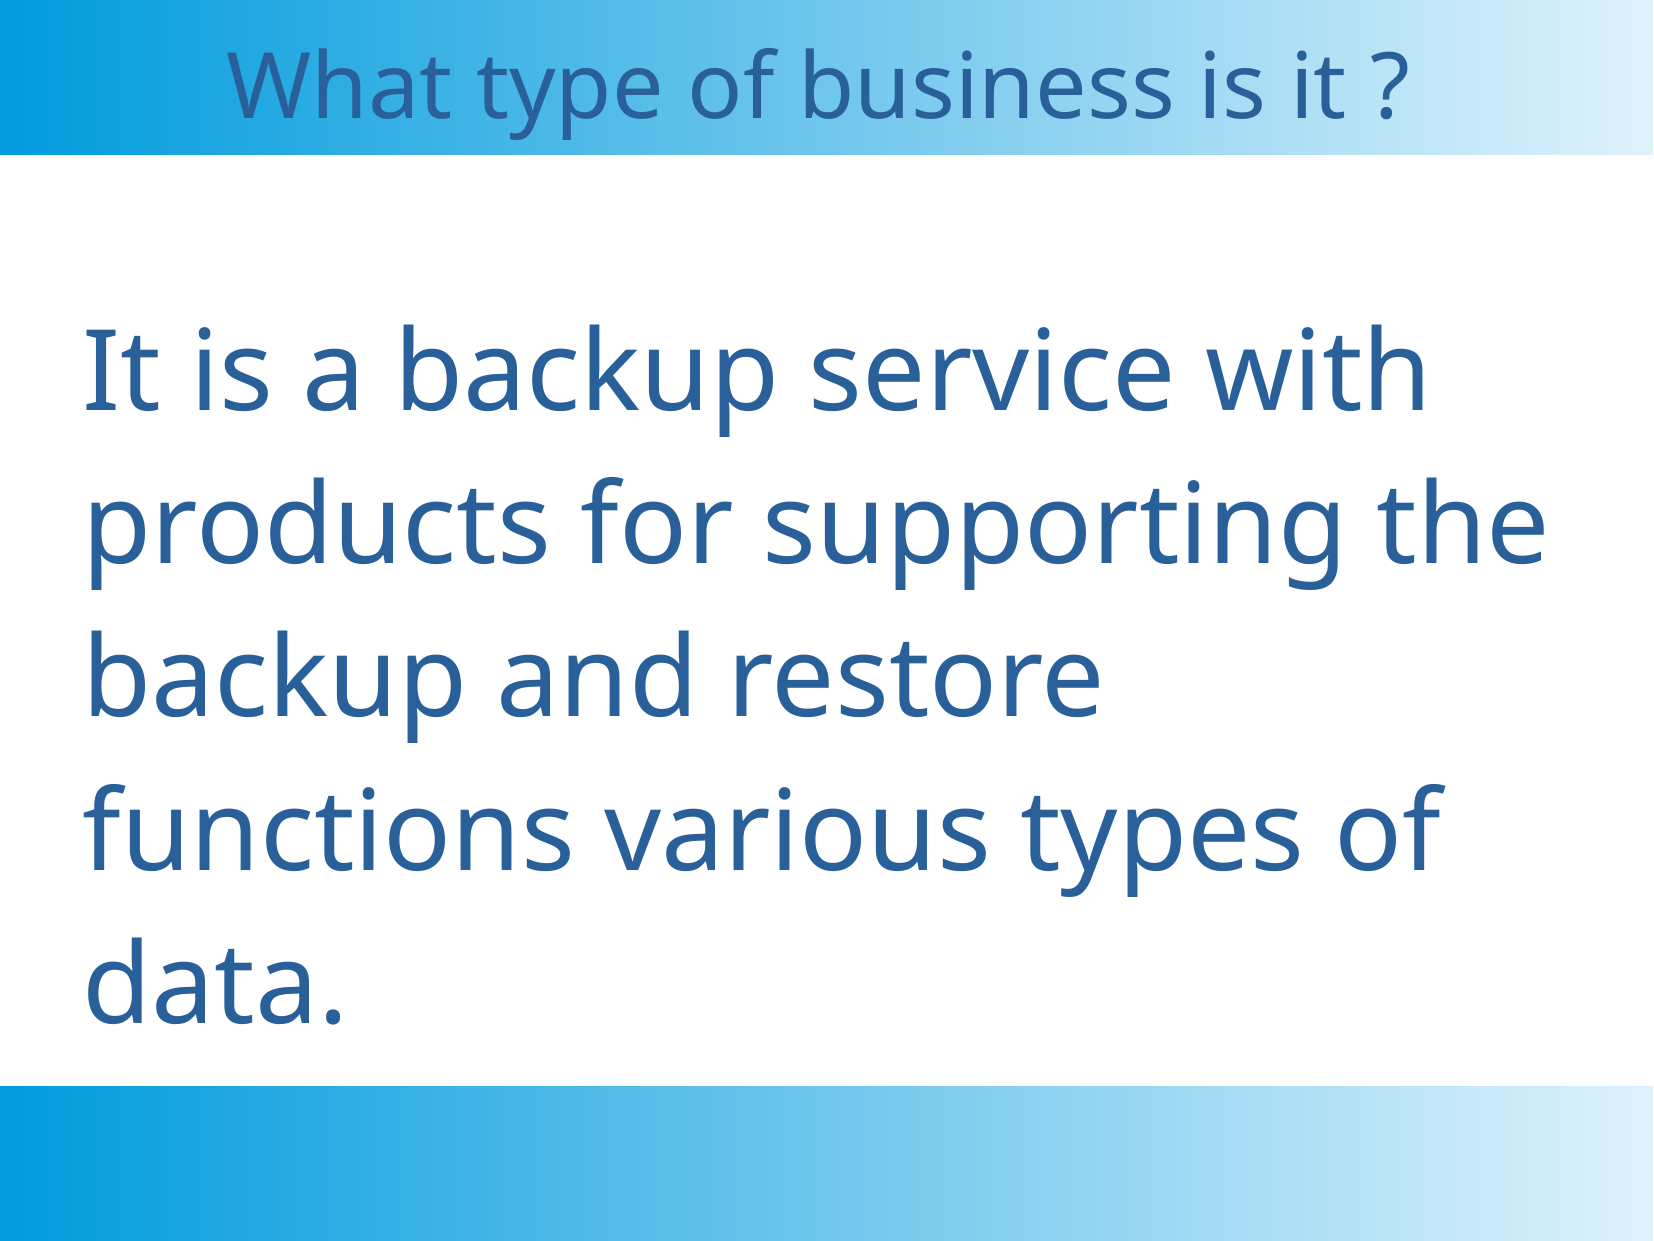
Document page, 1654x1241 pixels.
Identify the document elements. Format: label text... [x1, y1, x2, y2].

list It is a backup service with products for supporting the backup and restore functions various types of data. [82, 290, 1571, 1010]
title What type of business is it ? [75, 30, 1564, 138]
